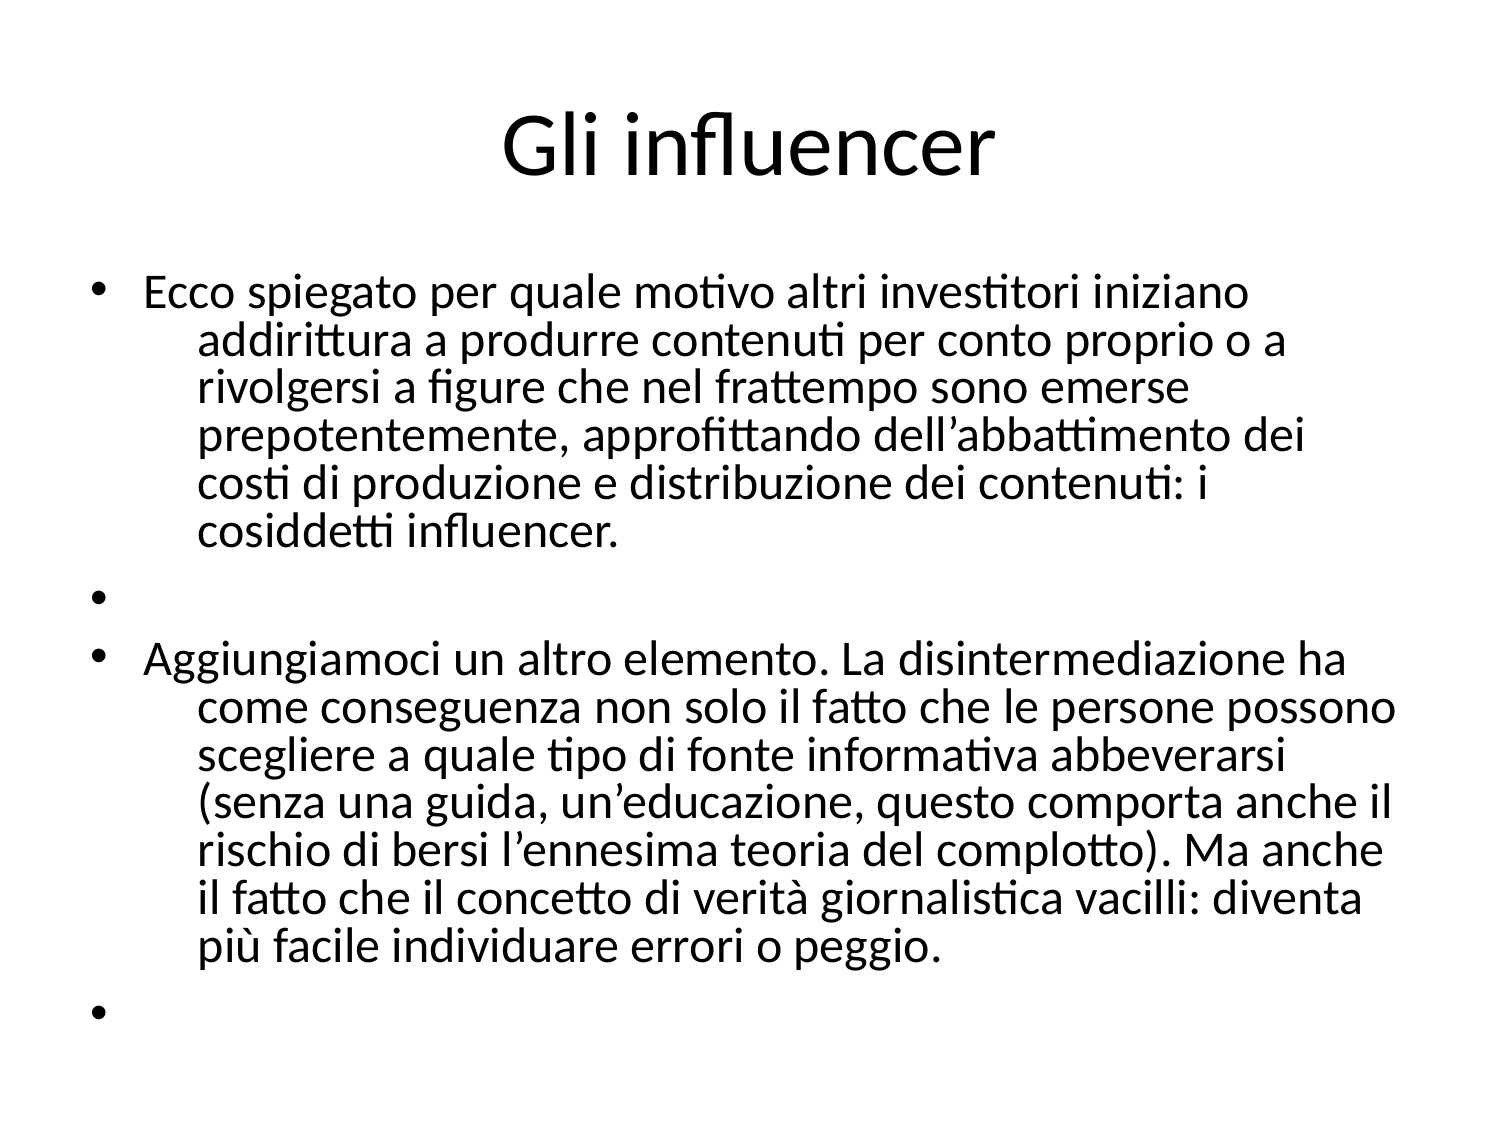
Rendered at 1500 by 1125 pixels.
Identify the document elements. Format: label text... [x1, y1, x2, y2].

list Ecco spiegato per quale motivo altri investitori iniziano addirittura a produrre contenuti per conto proprio o a rivolgersi a figure che nel frattempo sono emerse prepotentemente, approfittando dell’abbattimento dei costi di produzione e distribuzione dei contenuti: i cosiddetti influencer. Aggiungiamoci un altro elemento. La disintermediazione ha come conseguenza non solo il fatto che le persone possono scegliere a quale tipo di fonte informativa abbeverarsi (senza una guida, un’educazione, questo comporta anche il rischio di bersi l’ennesima teoria del complotto). Ma anche il fatto che il concetto di verità giornalistica vacilli: diventa più facile individuare errori o peggio. [75, 262, 1426, 1005]
title Gli influencer [75, 45, 1426, 233]
